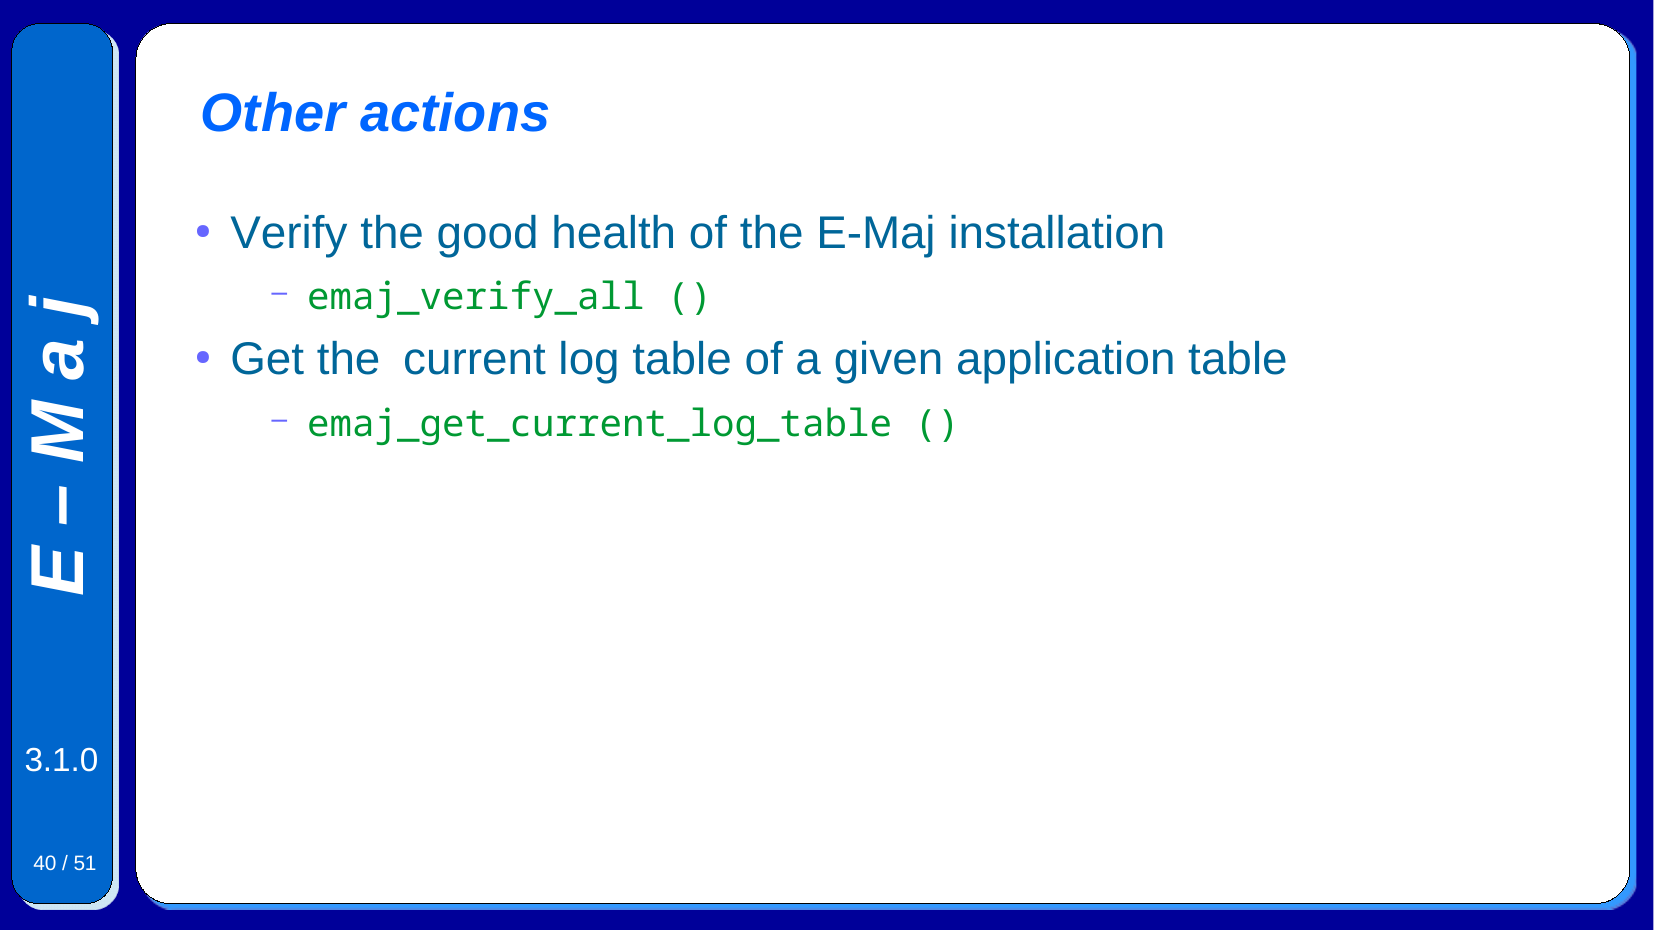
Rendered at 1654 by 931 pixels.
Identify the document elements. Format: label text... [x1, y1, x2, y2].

list Verify the good health of the E-Maj installation emaj_verify_all () Get the current log table of a given application table emaj_get_current_log_table () [177, 206, 1587, 827]
title Other actions [200, 34, 1575, 191]
